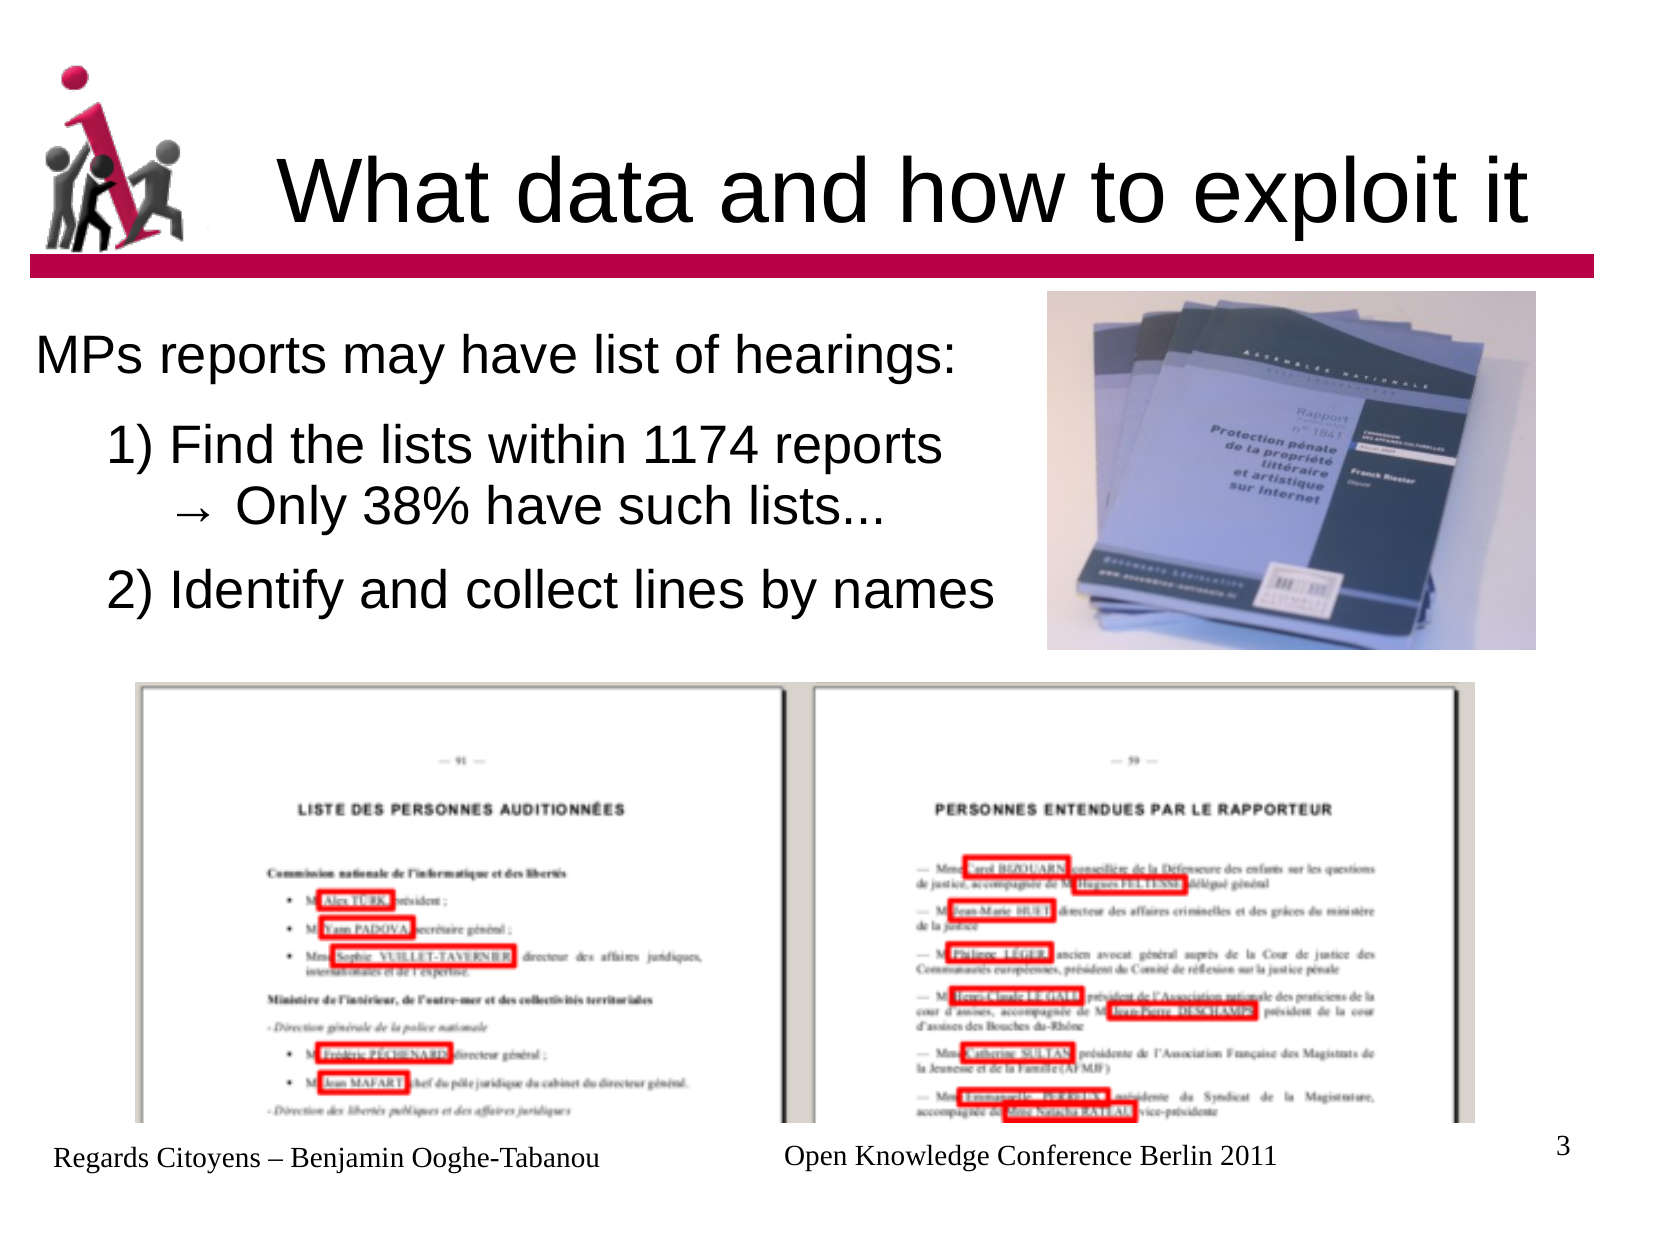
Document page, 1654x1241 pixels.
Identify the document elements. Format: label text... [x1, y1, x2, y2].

picture [1047, 291, 1536, 650]
list MPs reports may have list of hearings: 1) Find the lists within 1174 reports → Only 38% have such lists... 2) Identify and collect lines by names [0, 324, 1034, 792]
picture [29, 60, 210, 254]
picture [135, 682, 1475, 1123]
title What data and how to exploit it [159, 94, 1648, 287]
